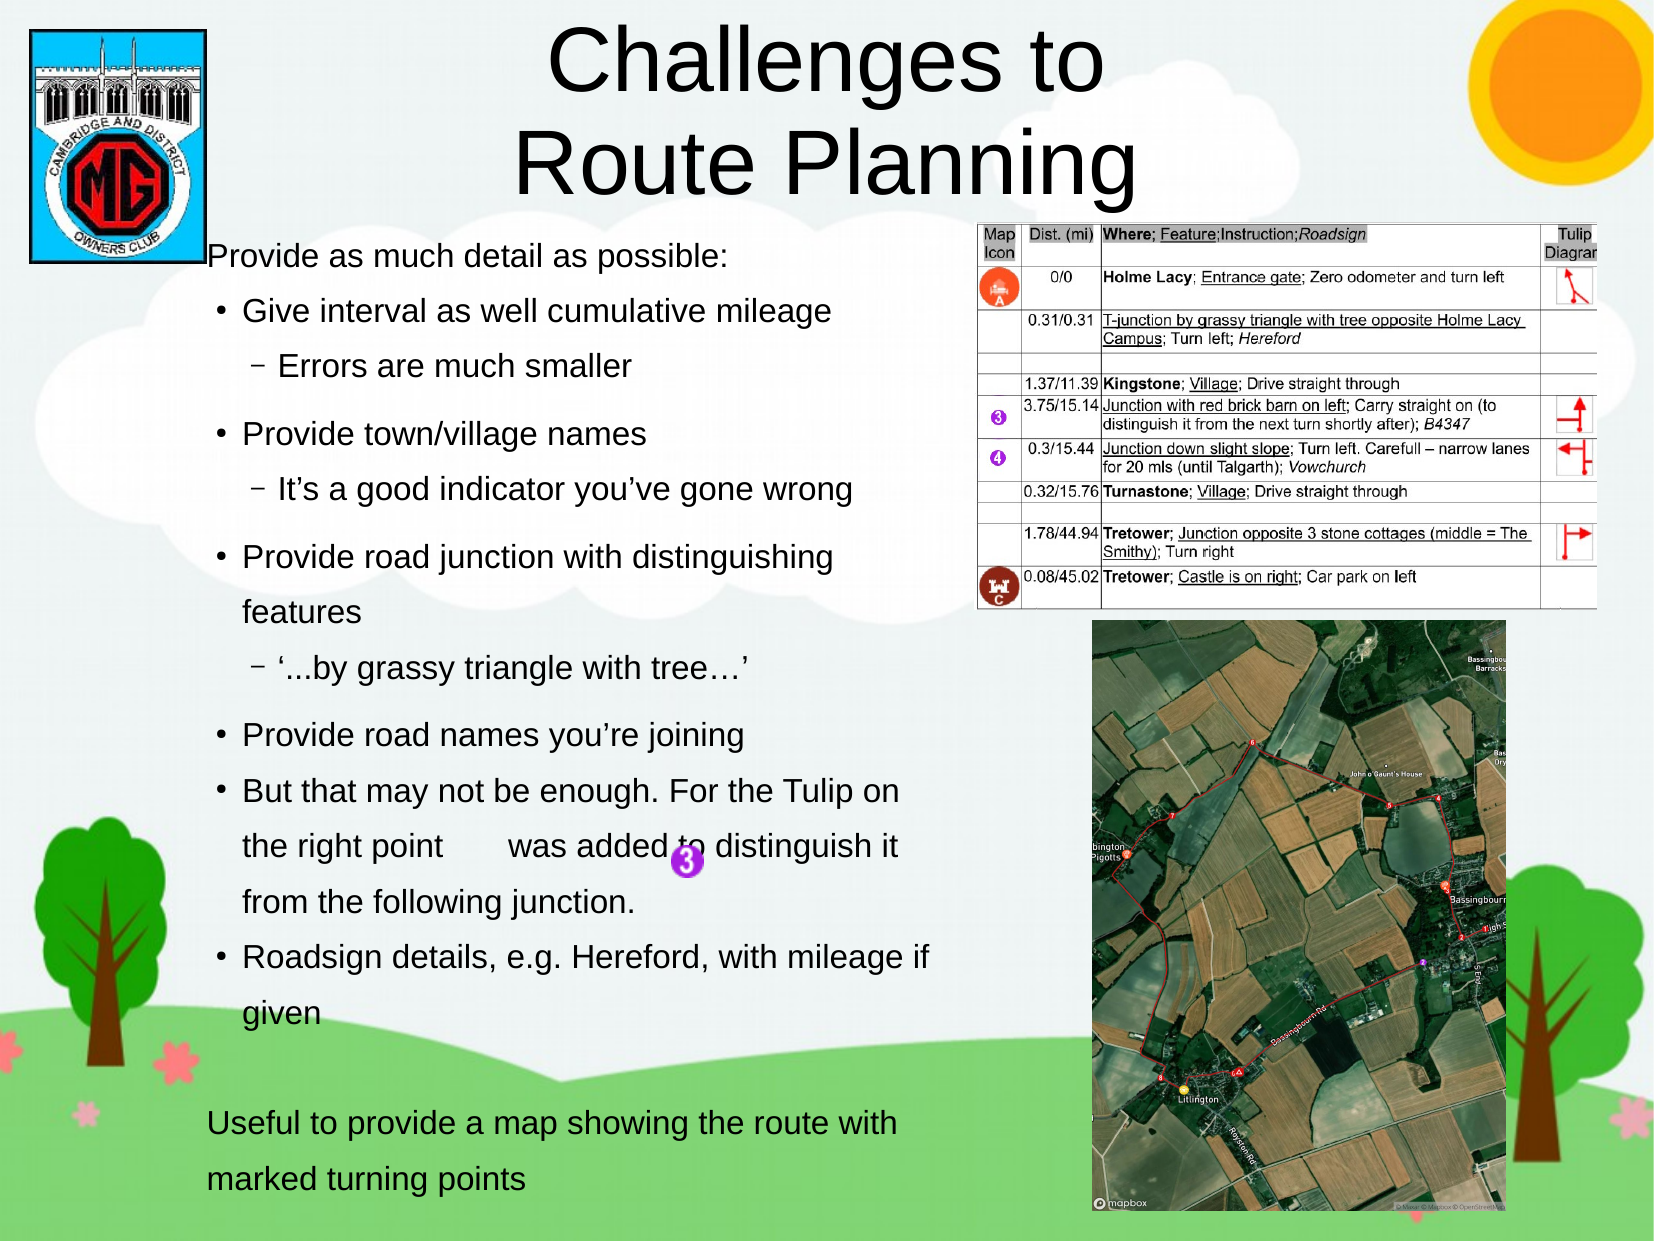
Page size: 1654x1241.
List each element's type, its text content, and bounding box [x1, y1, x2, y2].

picture [671, 845, 704, 878]
list Provide as much detail as possible: Give interval as well cumulative mileage Errors are much smaller Provide town/village names It’s a good indicator you’ve gone wrong Provide road junction with distinguishing features ‘...by grassy triangle with tree…’ Provide road names you’re joining But that may not be enough. For the Tulip on the right point was added to distinguish it from the following junction. Roadsign details, e.g. Hereford, with mileage if given Useful to provide a map showing the route with marked turning points [206, 218, 945, 1211]
title Challenges to Route Planning [324, 0, 1329, 223]
picture [0, 0, 1654, 1241]
